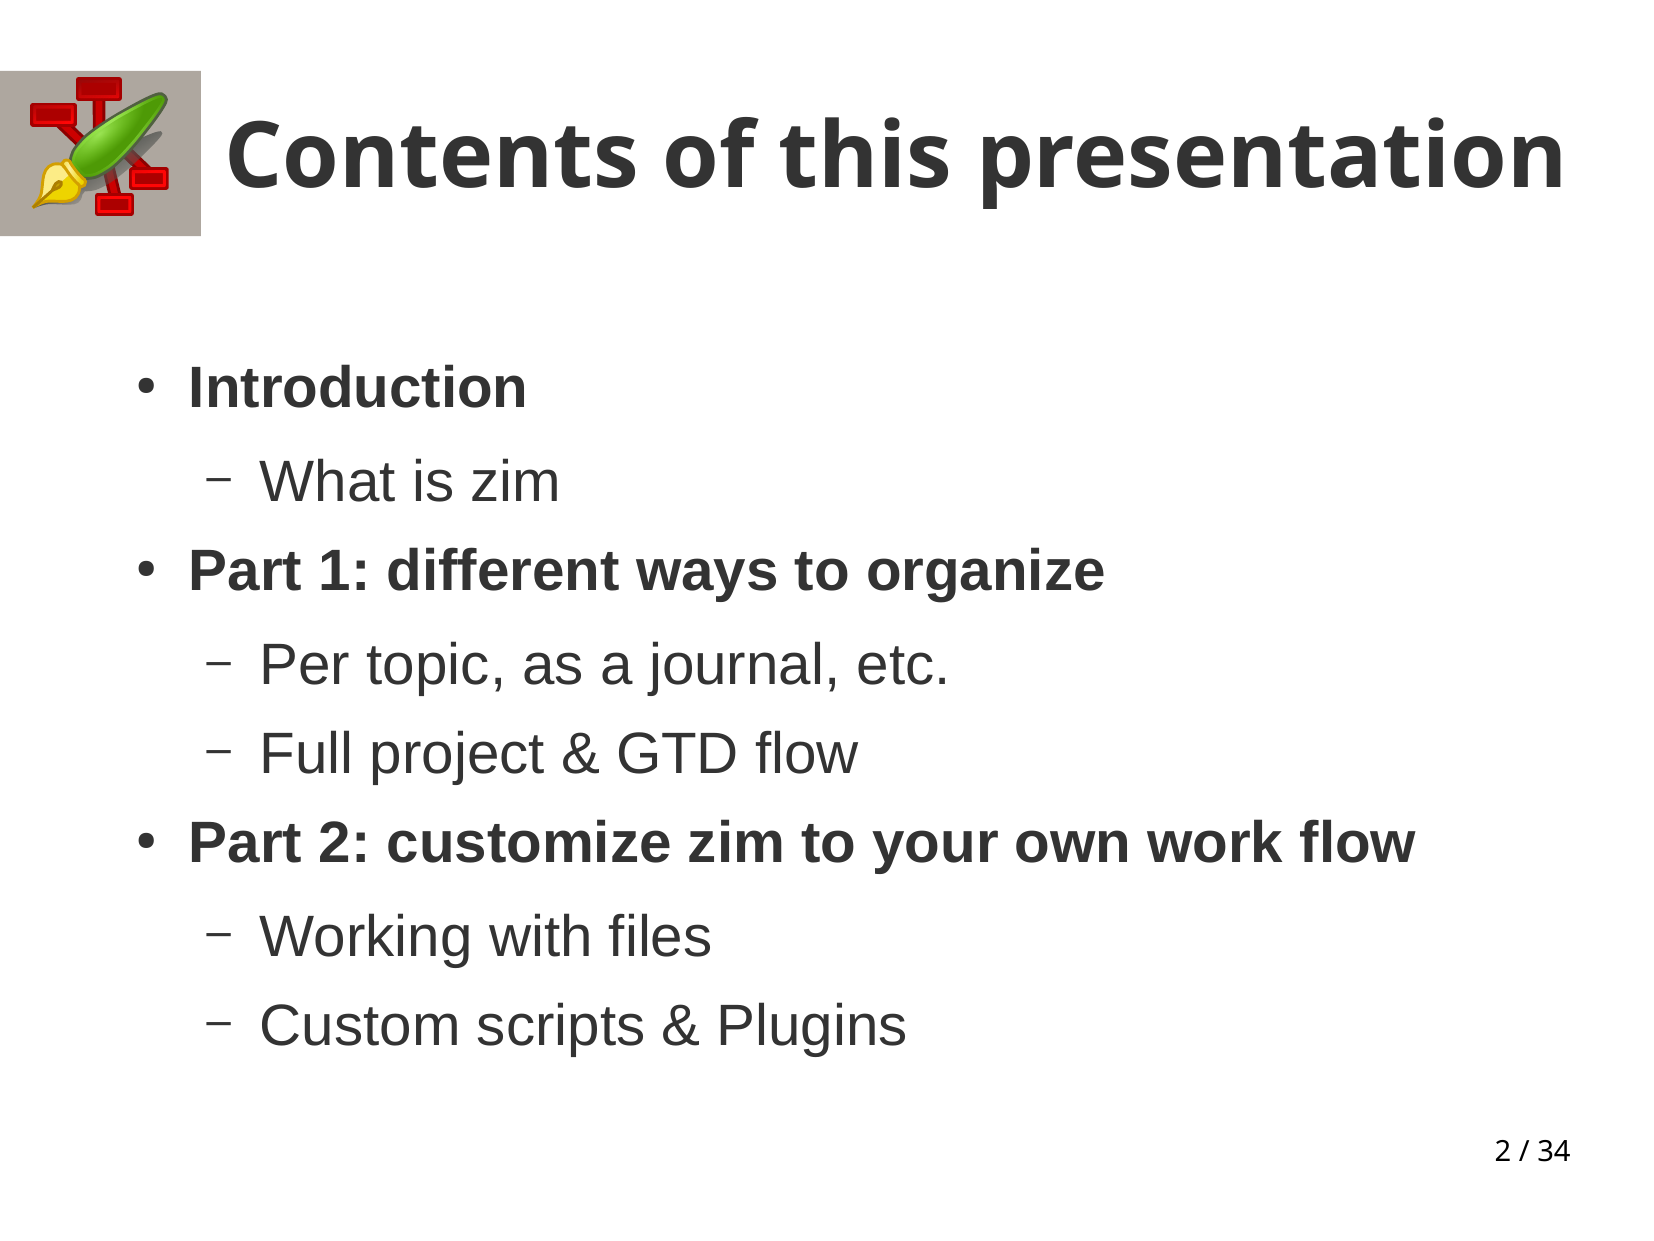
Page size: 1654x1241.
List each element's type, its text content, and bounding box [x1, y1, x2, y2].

list Introduction What is zim Part 1: different ways to organize Per topic, as a journal, etc. Full project & GTD flow Part 2: customize zim to your own work flow Working with files Custom scripts & Plugins [118, 354, 1536, 1074]
title Contents of this presentation [224, 44, 1571, 259]
